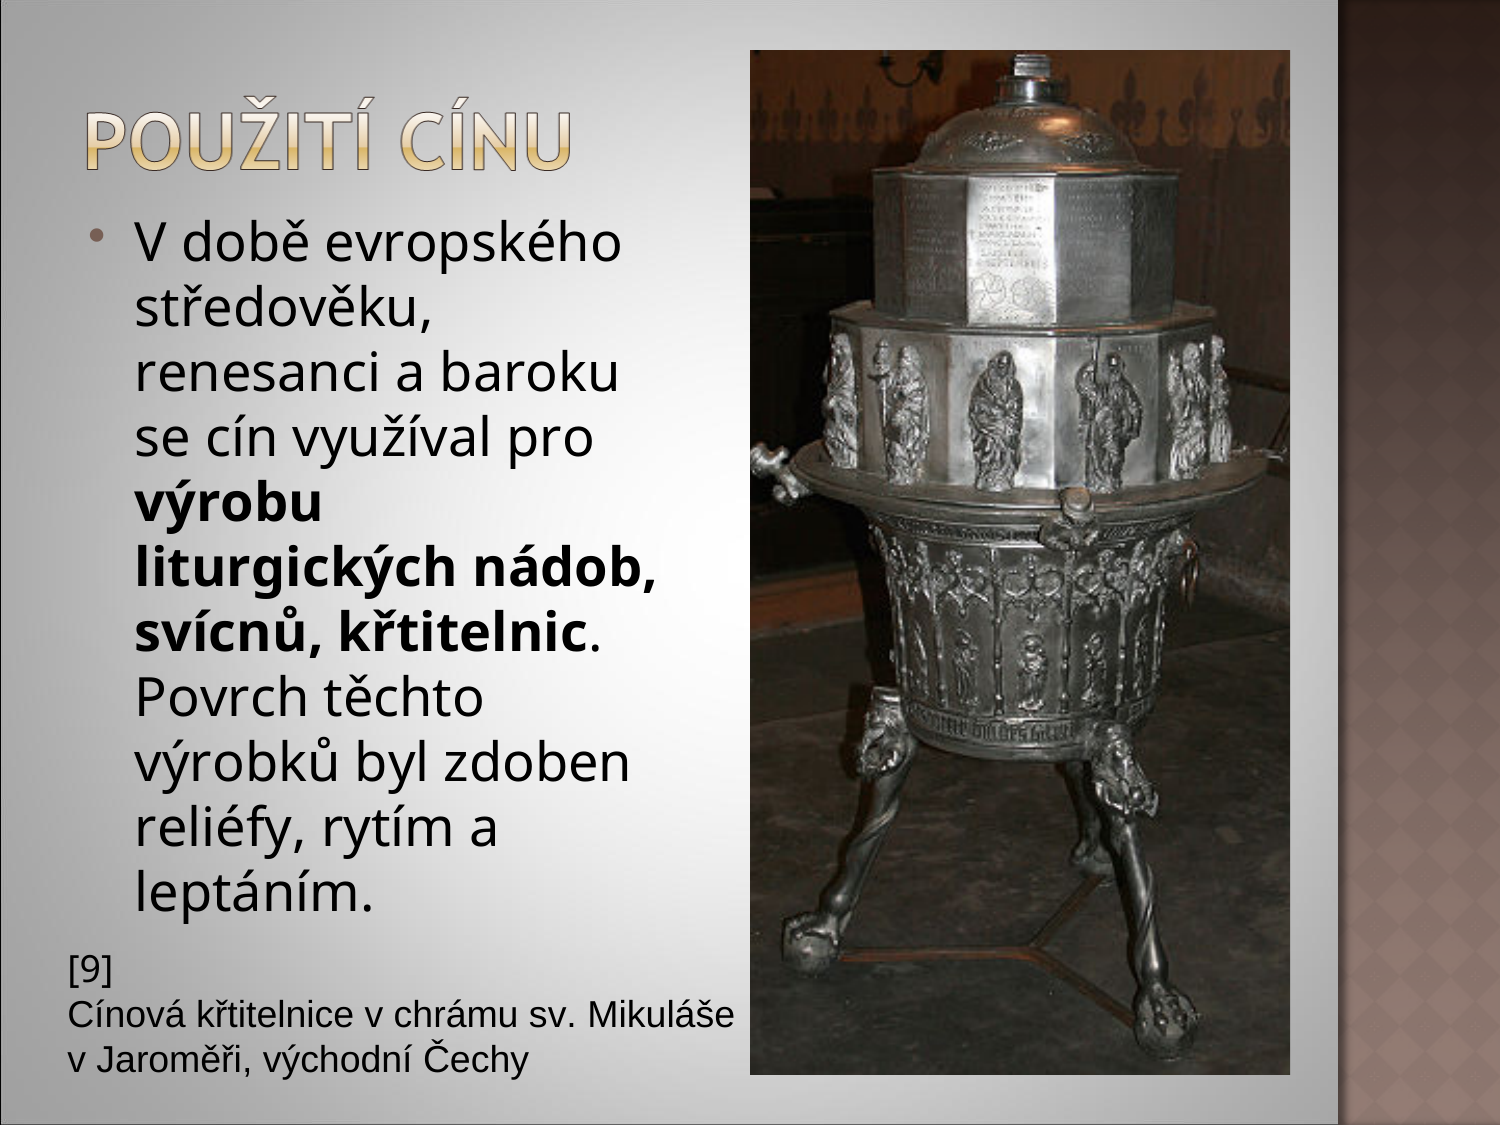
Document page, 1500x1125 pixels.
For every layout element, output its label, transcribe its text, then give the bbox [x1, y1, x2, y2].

list V době evropského středověku, renesanci a baroku se cín využíval pro výrobu liturgických nádob, svícnů, křtitelnic. Povrch těchto výrobků byl zdoben reliéfy, rytím a leptáním. [75, 199, 676, 937]
picture [0, 0, 1500, 1125]
text_box [9] Cínová křtitelnice v chrámu sv. Mikuláše v Jaroměři, východní Čechy [52, 937, 751, 1088]
text_box [34, 52, 750, 190]
